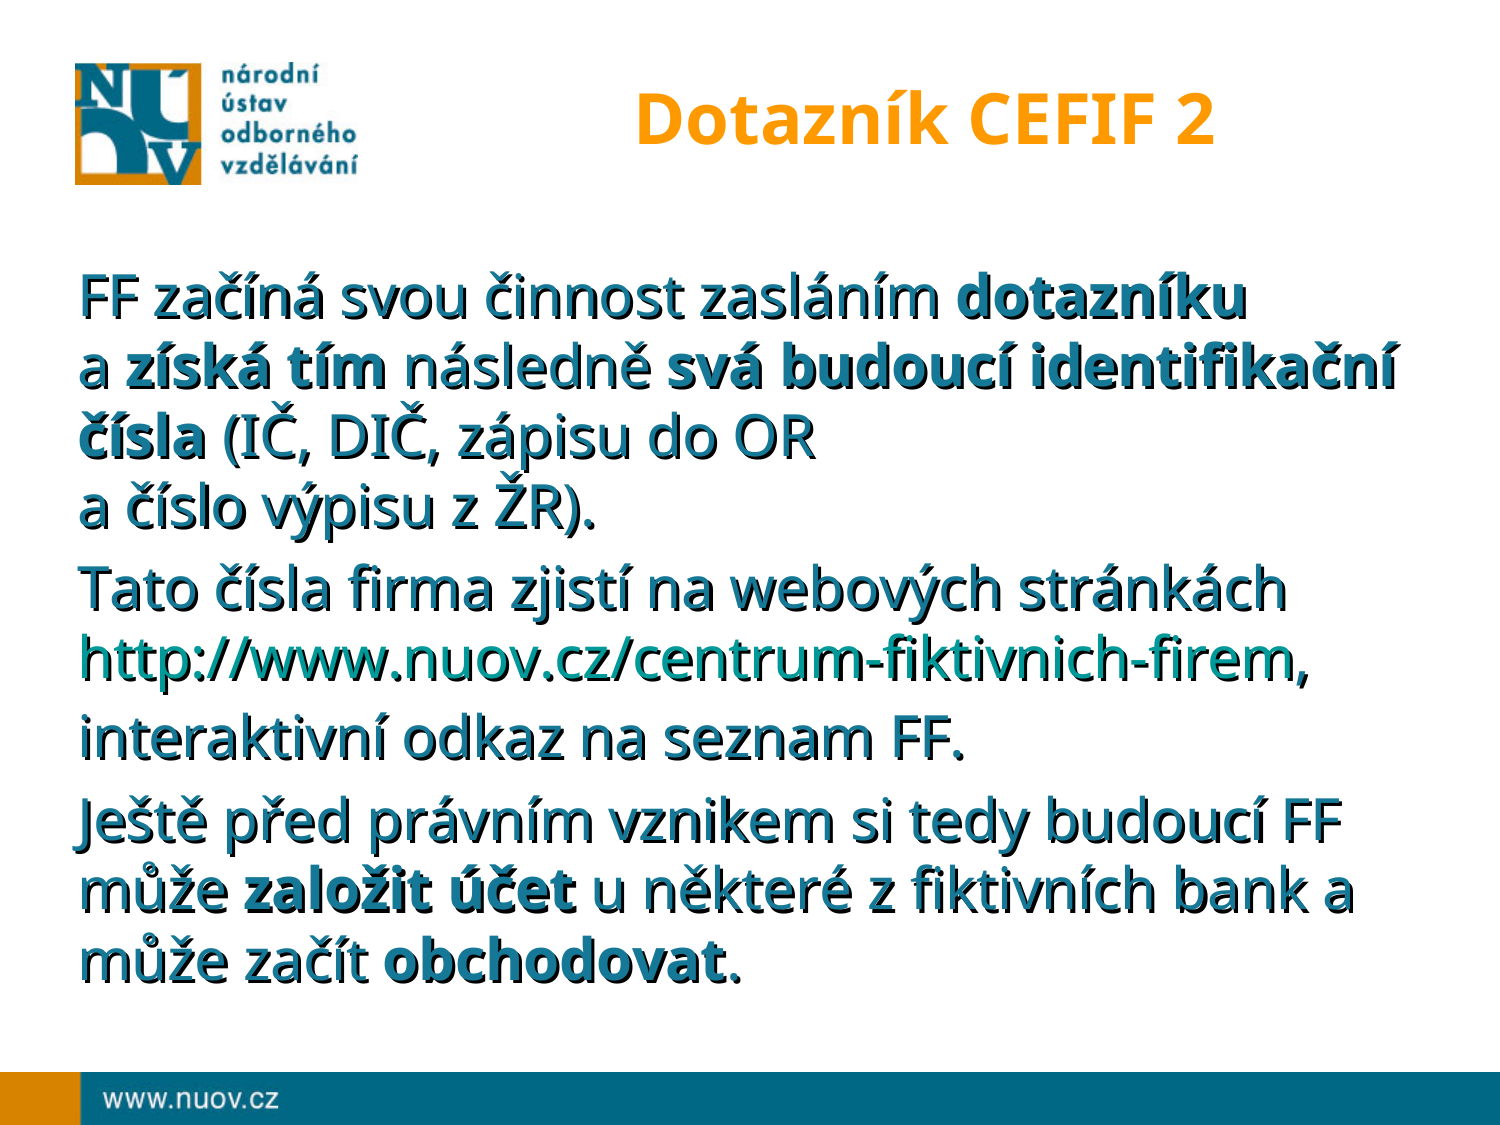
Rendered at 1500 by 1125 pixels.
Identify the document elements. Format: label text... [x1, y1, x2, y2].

text_box [75, 62, 358, 185]
title Dotazník CEFIF 2 [424, 45, 1425, 188]
text_box [0, 1072, 1500, 1125]
text_box FF začíná svou činnost zasláním dotazníku a získá tím následně svá budoucí identifikační čísla (IČ, DIČ, zápisu do OR a číslo výpisu z ŽR). Tato čísla firma zjistí na webových stránkách http://www.nuov.cz/centrum-fiktivnich-firem, interaktivní odkaz na seznam FF. Ještě před právním vznikem si tedy budoucí FF může založit účet u některé z fiktivních bank a může začít obchodovat. [62, 249, 1475, 1000]
